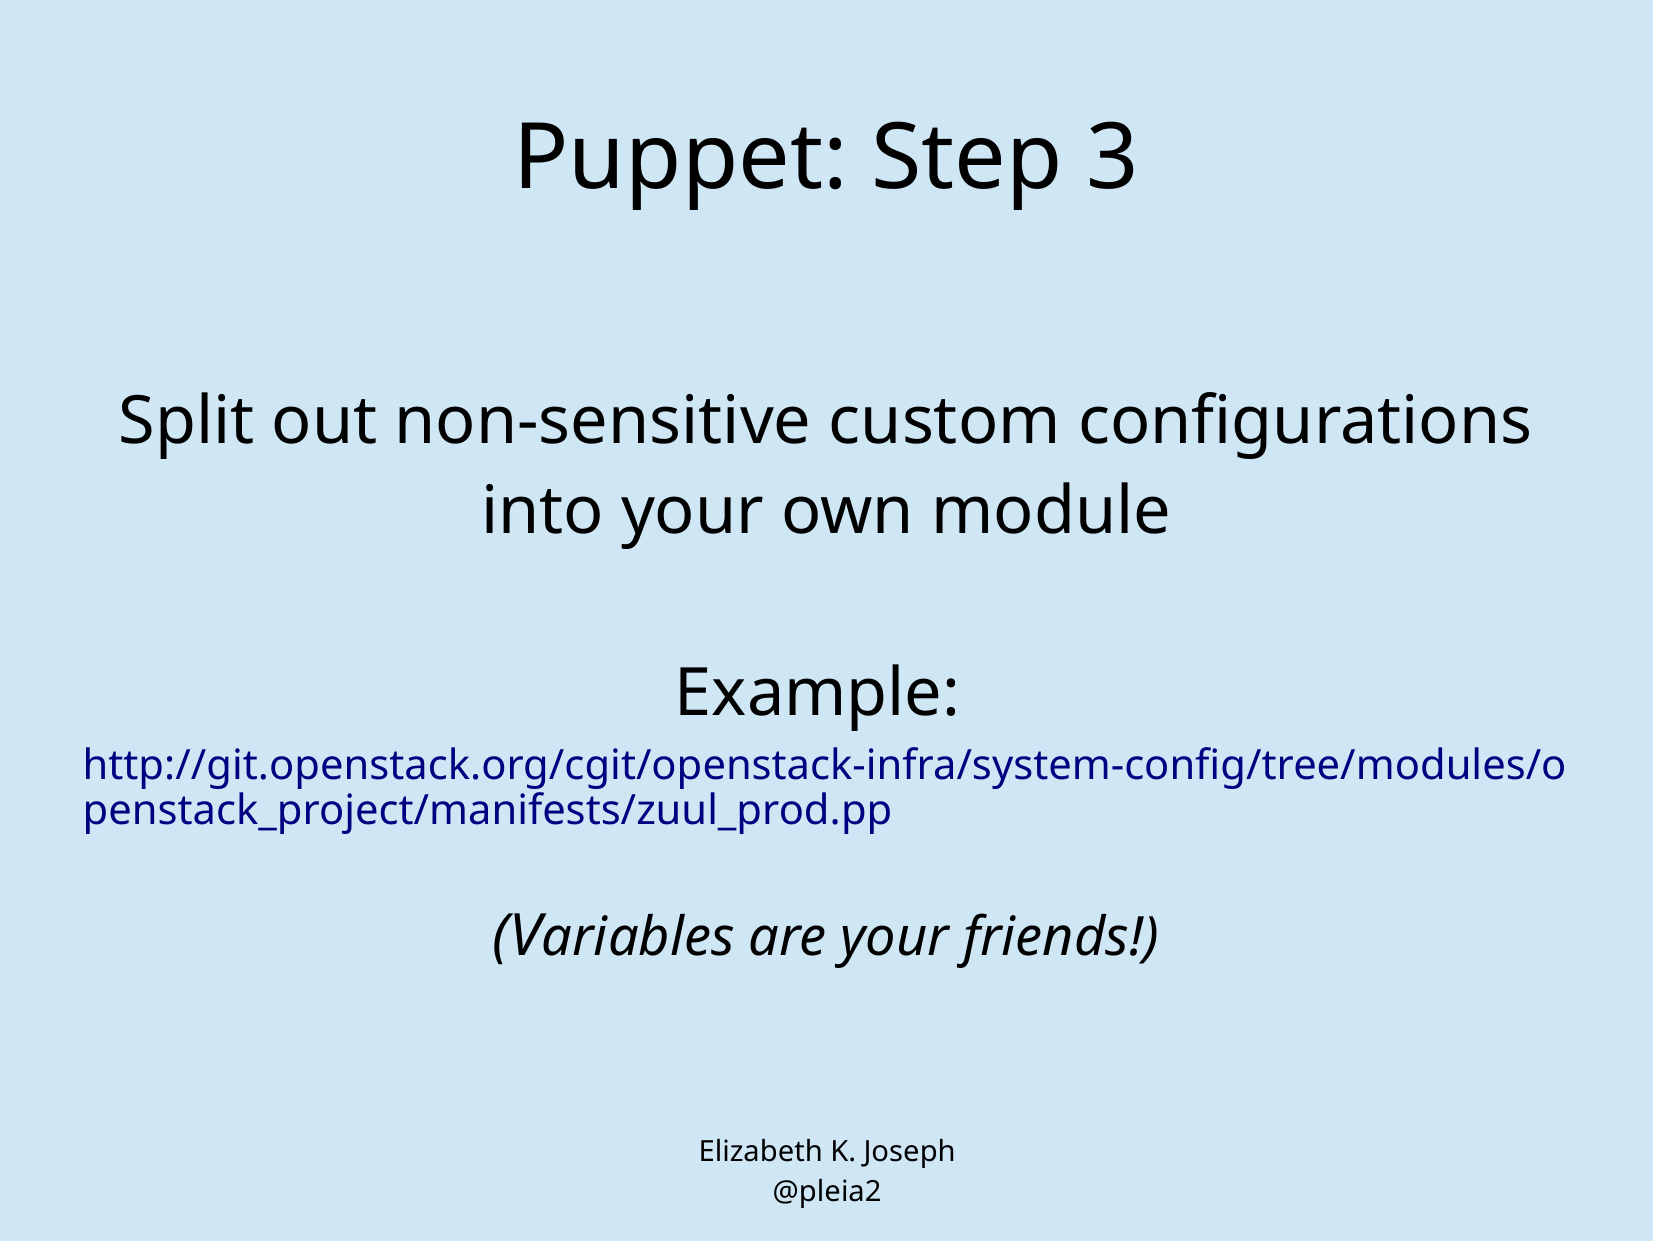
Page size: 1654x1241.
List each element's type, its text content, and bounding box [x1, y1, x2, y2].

subtitle Split out non-sensitive custom configurations into your own module Example: http://git.openstack.org/cgit/openstack-infra/system-config/tree/modules/openstack_project/manifests/zuul_prod.pp (Variables are your friends!) [82, 290, 1571, 1010]
title Puppet: Step 3 [82, 49, 1571, 257]
